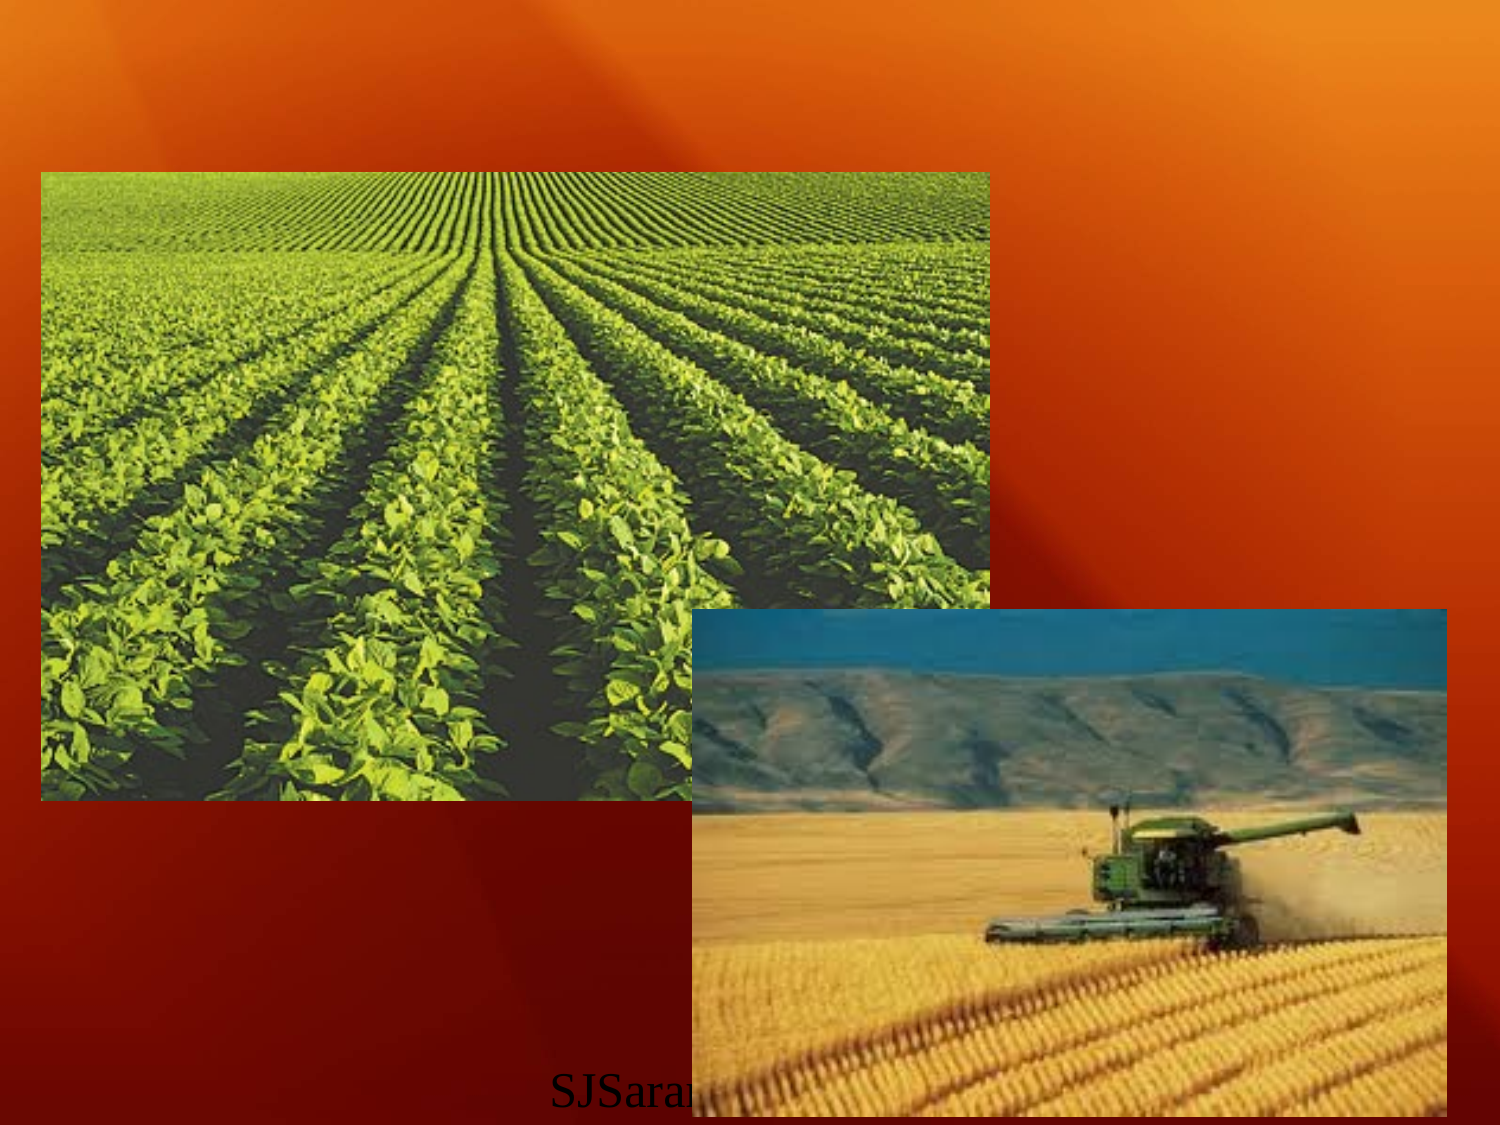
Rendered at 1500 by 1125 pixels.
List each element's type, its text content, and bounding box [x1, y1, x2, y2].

picture [0, 0, 1500, 1125]
text_box SJSarandon [534, 1050, 1010, 1125]
